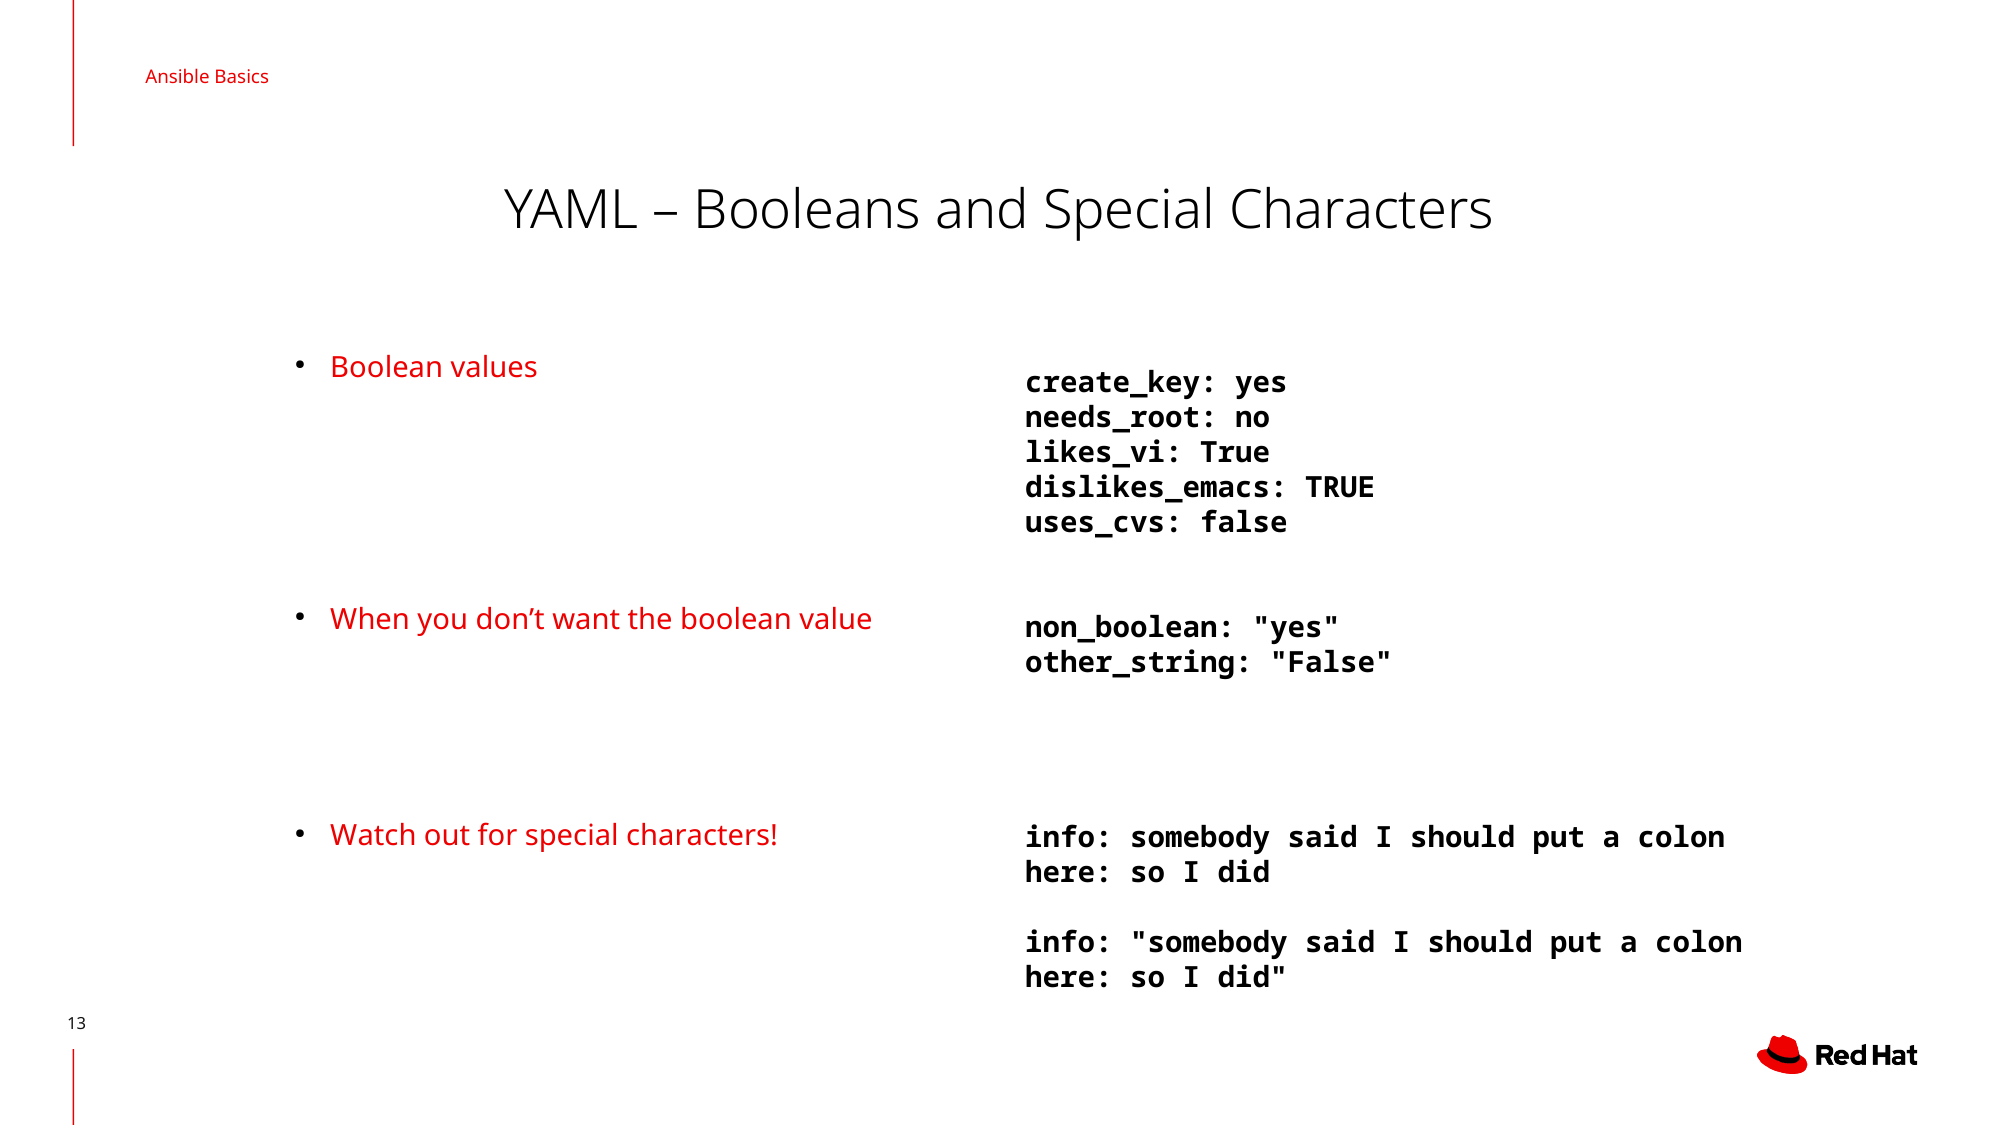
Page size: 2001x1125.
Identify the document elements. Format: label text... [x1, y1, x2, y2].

text_box create_key: yes needs_root: no likes_vi: True dislikes_emacs: TRUE uses_cvs: false non_boolean: "yes" other_string: "False" info: somebody said I should put a colon here: so I did info: "somebody said I should put a colon here: so I did" [1010, 356, 1764, 1036]
text_box Boolean values When you don’t want the boolean value Watch out for special characters! [294, 329, 883, 568]
subtitle Ansible Basics [73, 9, 918, 143]
title YAML – Booleans and Special Characters [287, 155, 1713, 315]
picture [1757, 1035, 1918, 1074]
